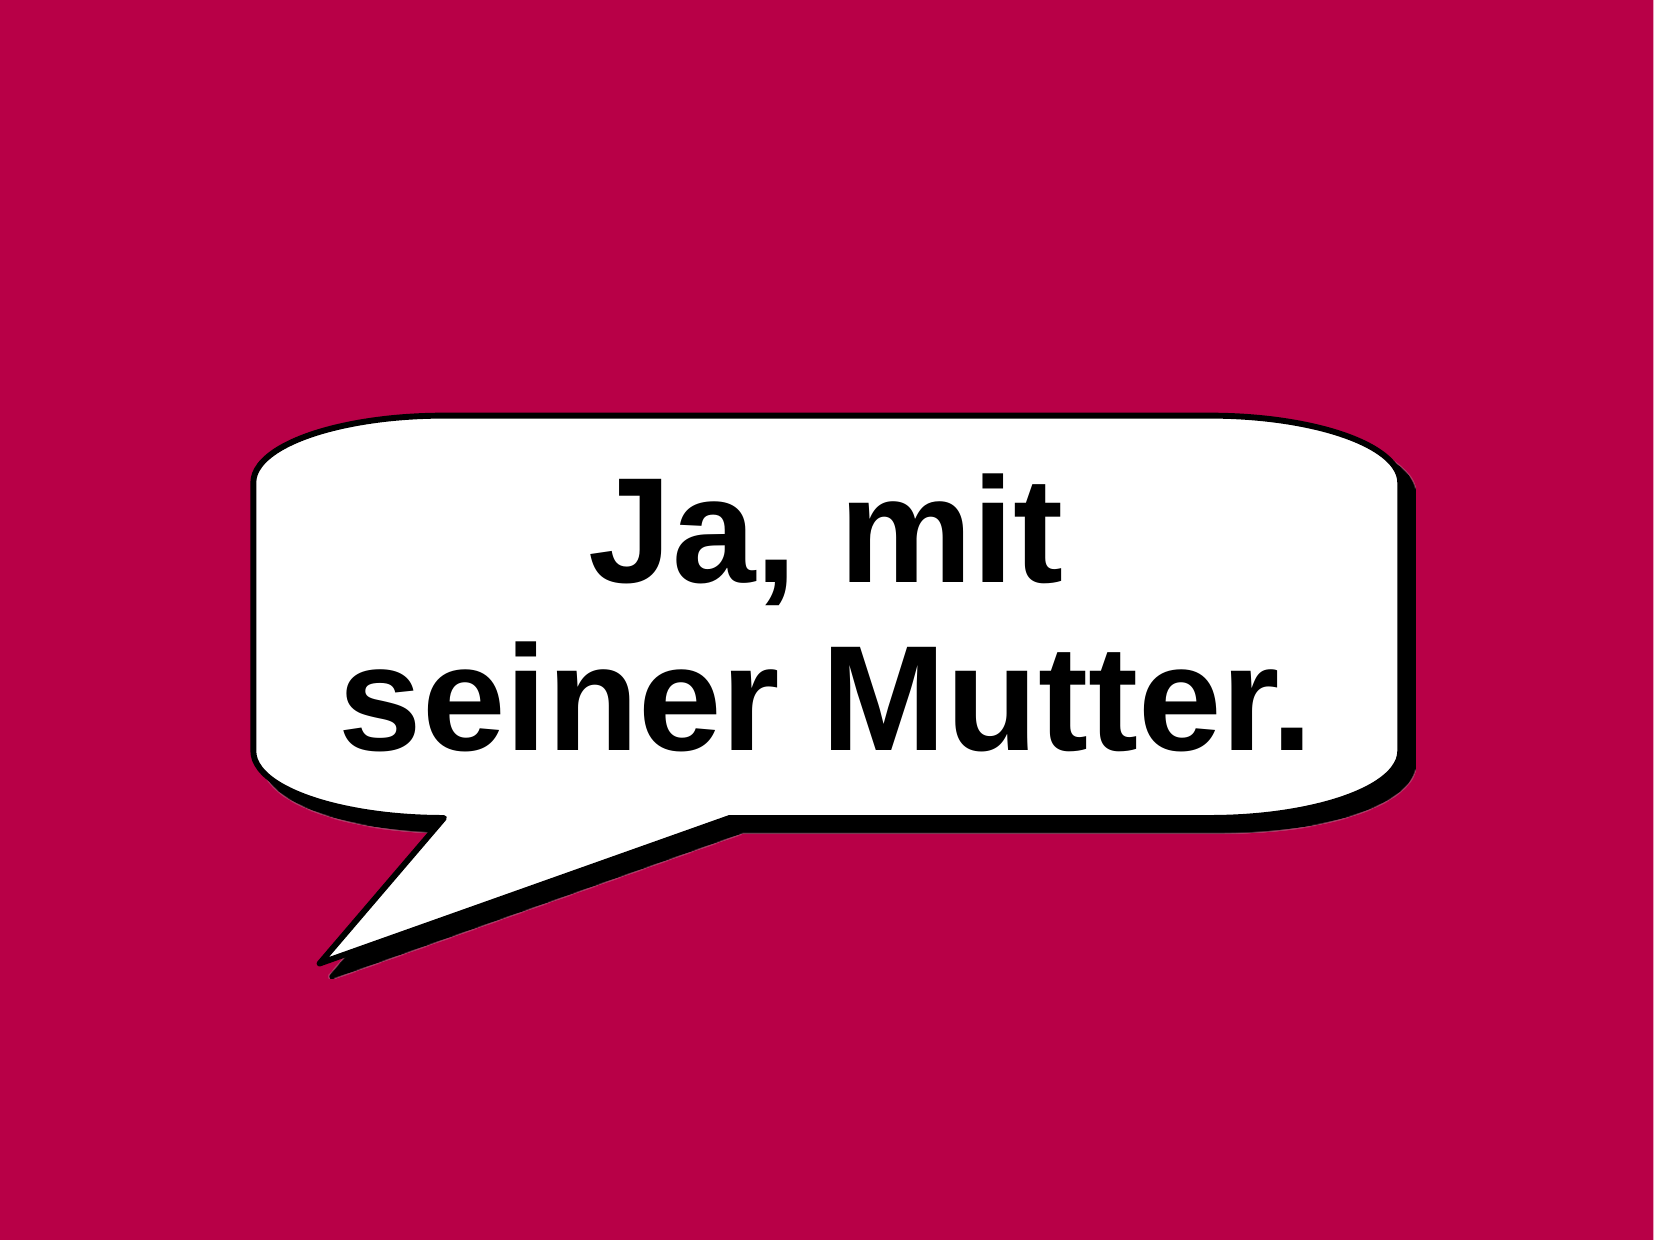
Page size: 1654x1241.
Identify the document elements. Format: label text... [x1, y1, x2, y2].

text_box Ja, mit seiner Mutter. [226, 439, 1428, 804]
text_box [319, 804, 1327, 964]
text_box [299, 415, 1355, 439]
